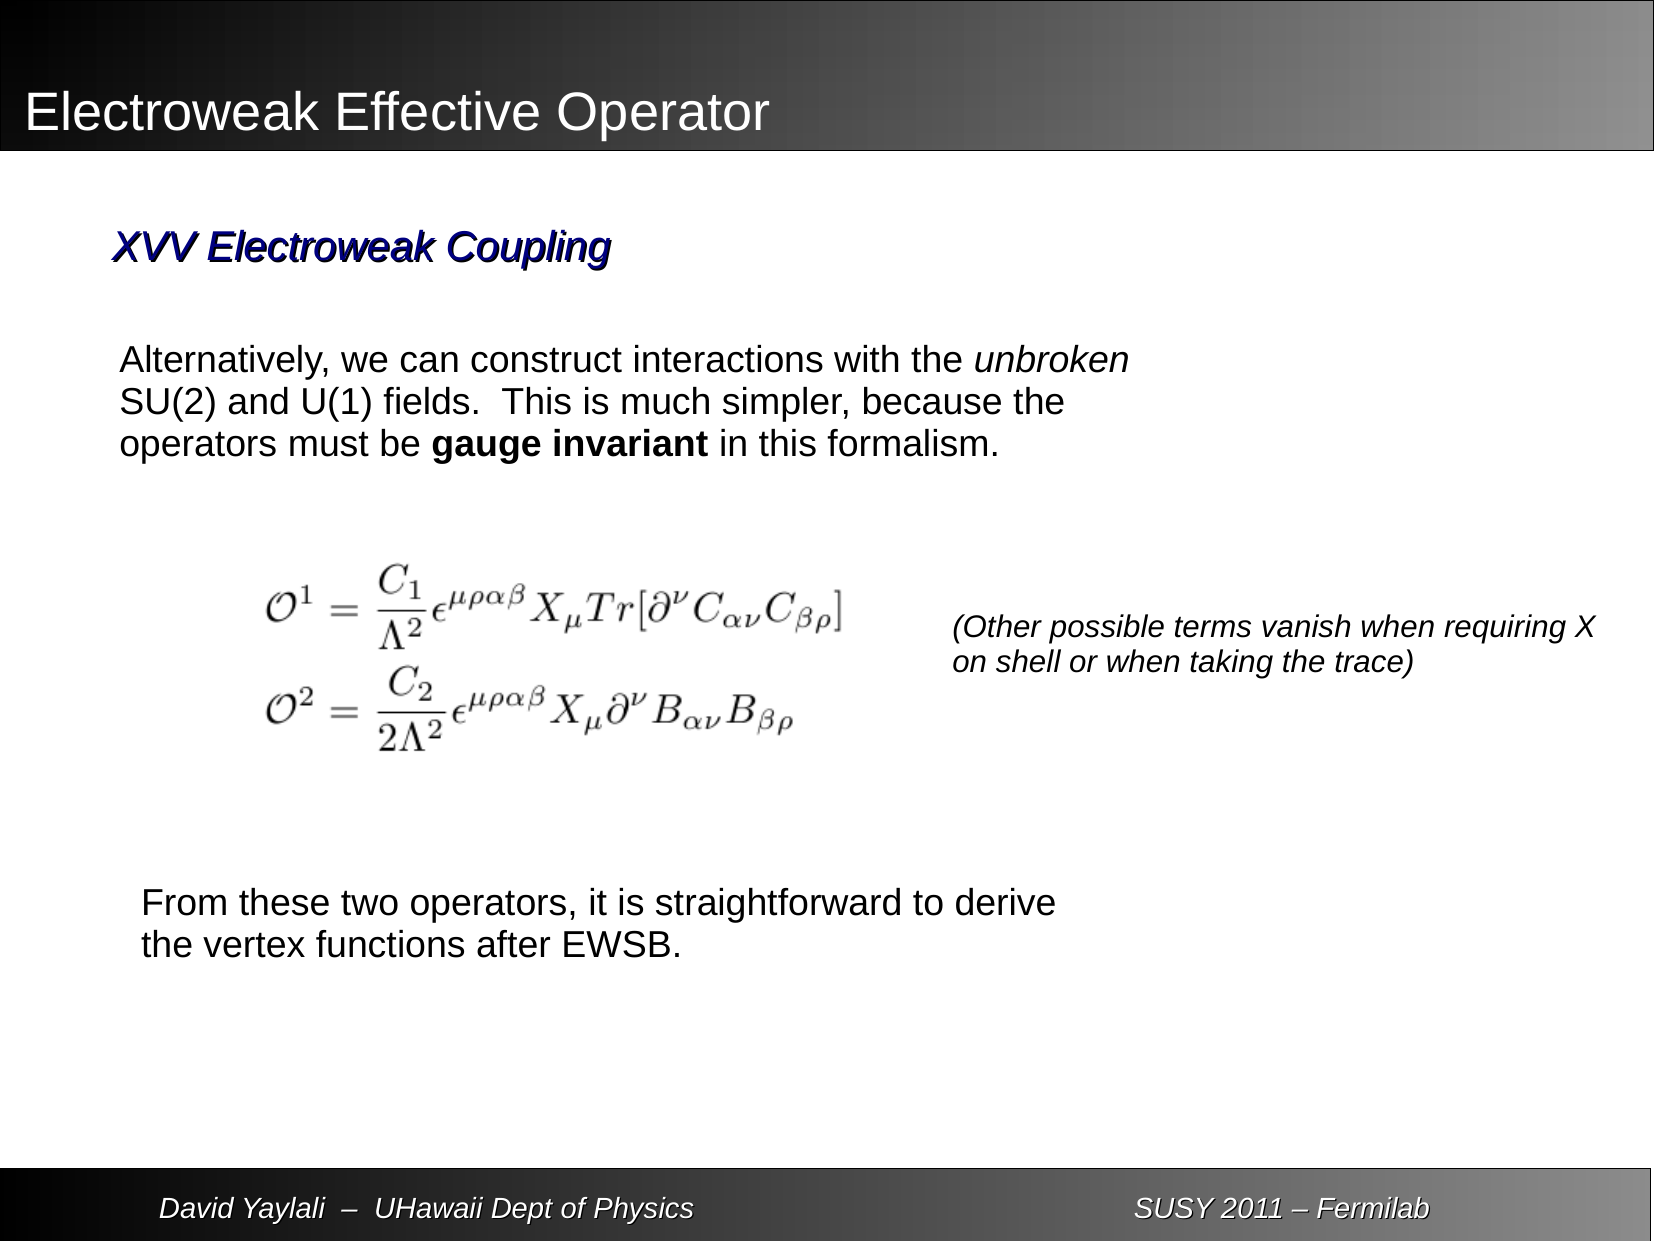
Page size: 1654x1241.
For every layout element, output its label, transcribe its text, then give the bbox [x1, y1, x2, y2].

text_box XVV Electroweak Coupling [96, 215, 626, 277]
picture [233, 546, 896, 784]
text_box Alternatively, we can construct interactions with the unbroken SU(2) and U(1) fields. This is much simpler, because the operators must be gauge invariant in this formalism. [104, 331, 1230, 474]
text_box Electroweak Effective Operator [9, 74, 787, 150]
text_box From these two operators, it is straightforward to derive the vertex functions after EWSB. [126, 874, 1102, 974]
text_box (Other possible terms vanish when requiring X on shell or when taking the trace) [937, 602, 1613, 687]
